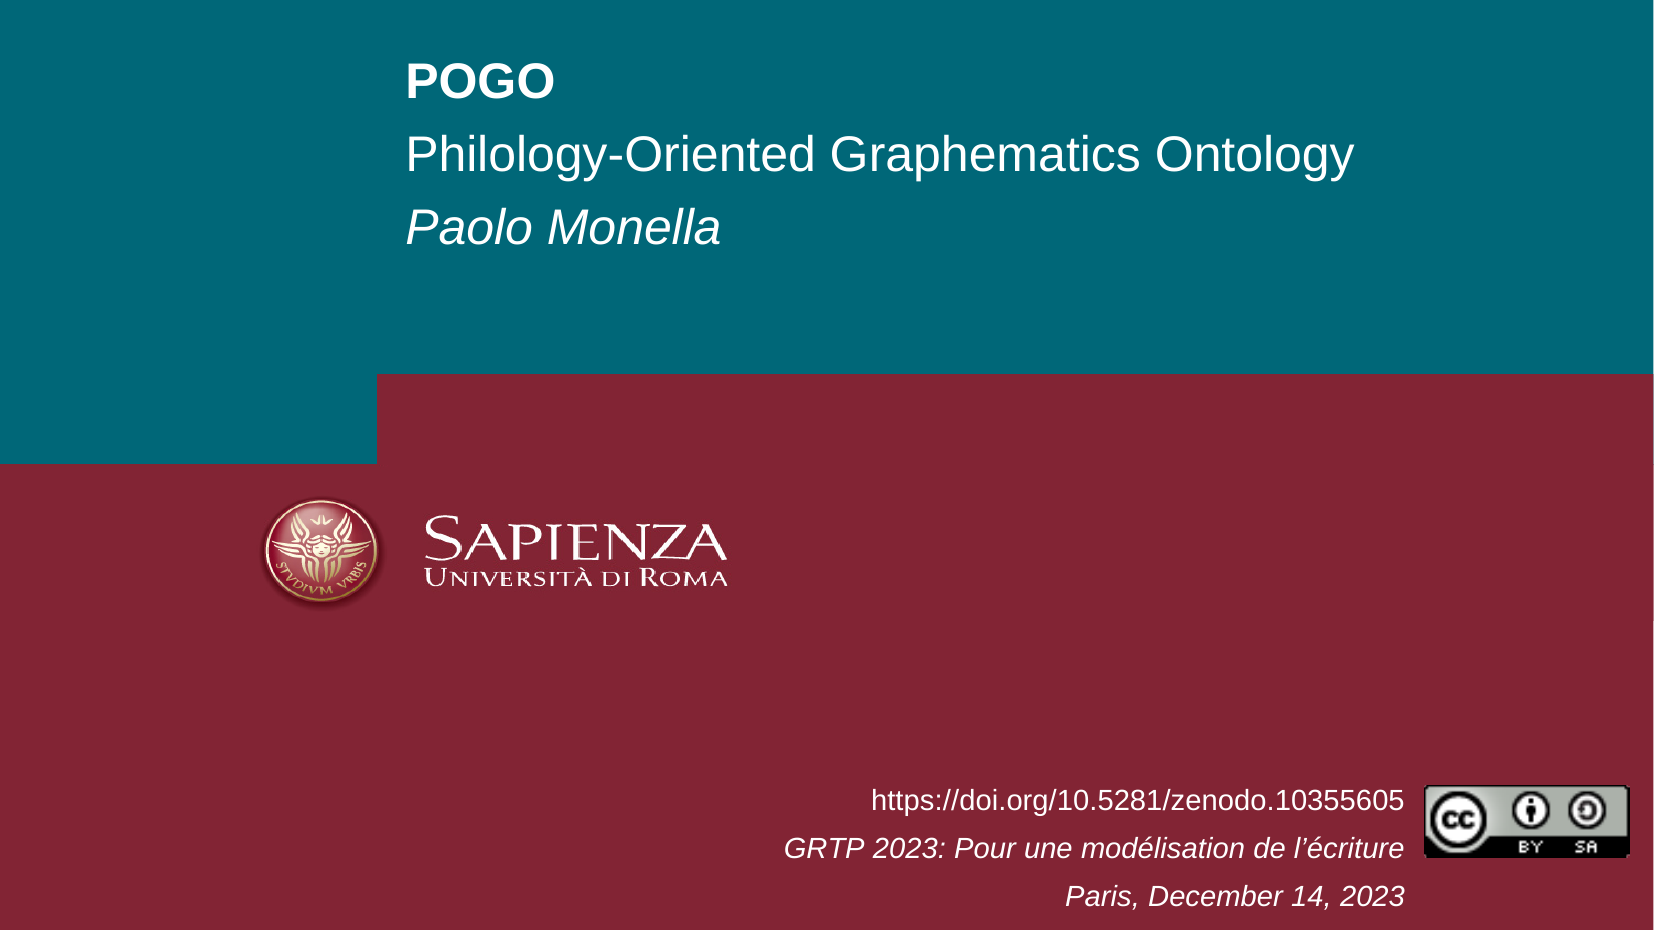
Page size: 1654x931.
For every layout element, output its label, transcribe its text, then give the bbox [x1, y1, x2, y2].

subtitle POGO Philology-Oriented Graphematics Ontology Paolo Monella [405, 48, 1516, 255]
text_box https://doi.org/10.5281/zenodo.10355605 GRTP 2023: Pour une modélisation de l’écriture Paris, December 14, 2023 [782, 781, 1406, 913]
text_box [0, 0, 1654, 464]
picture [0, 374, 1654, 930]
